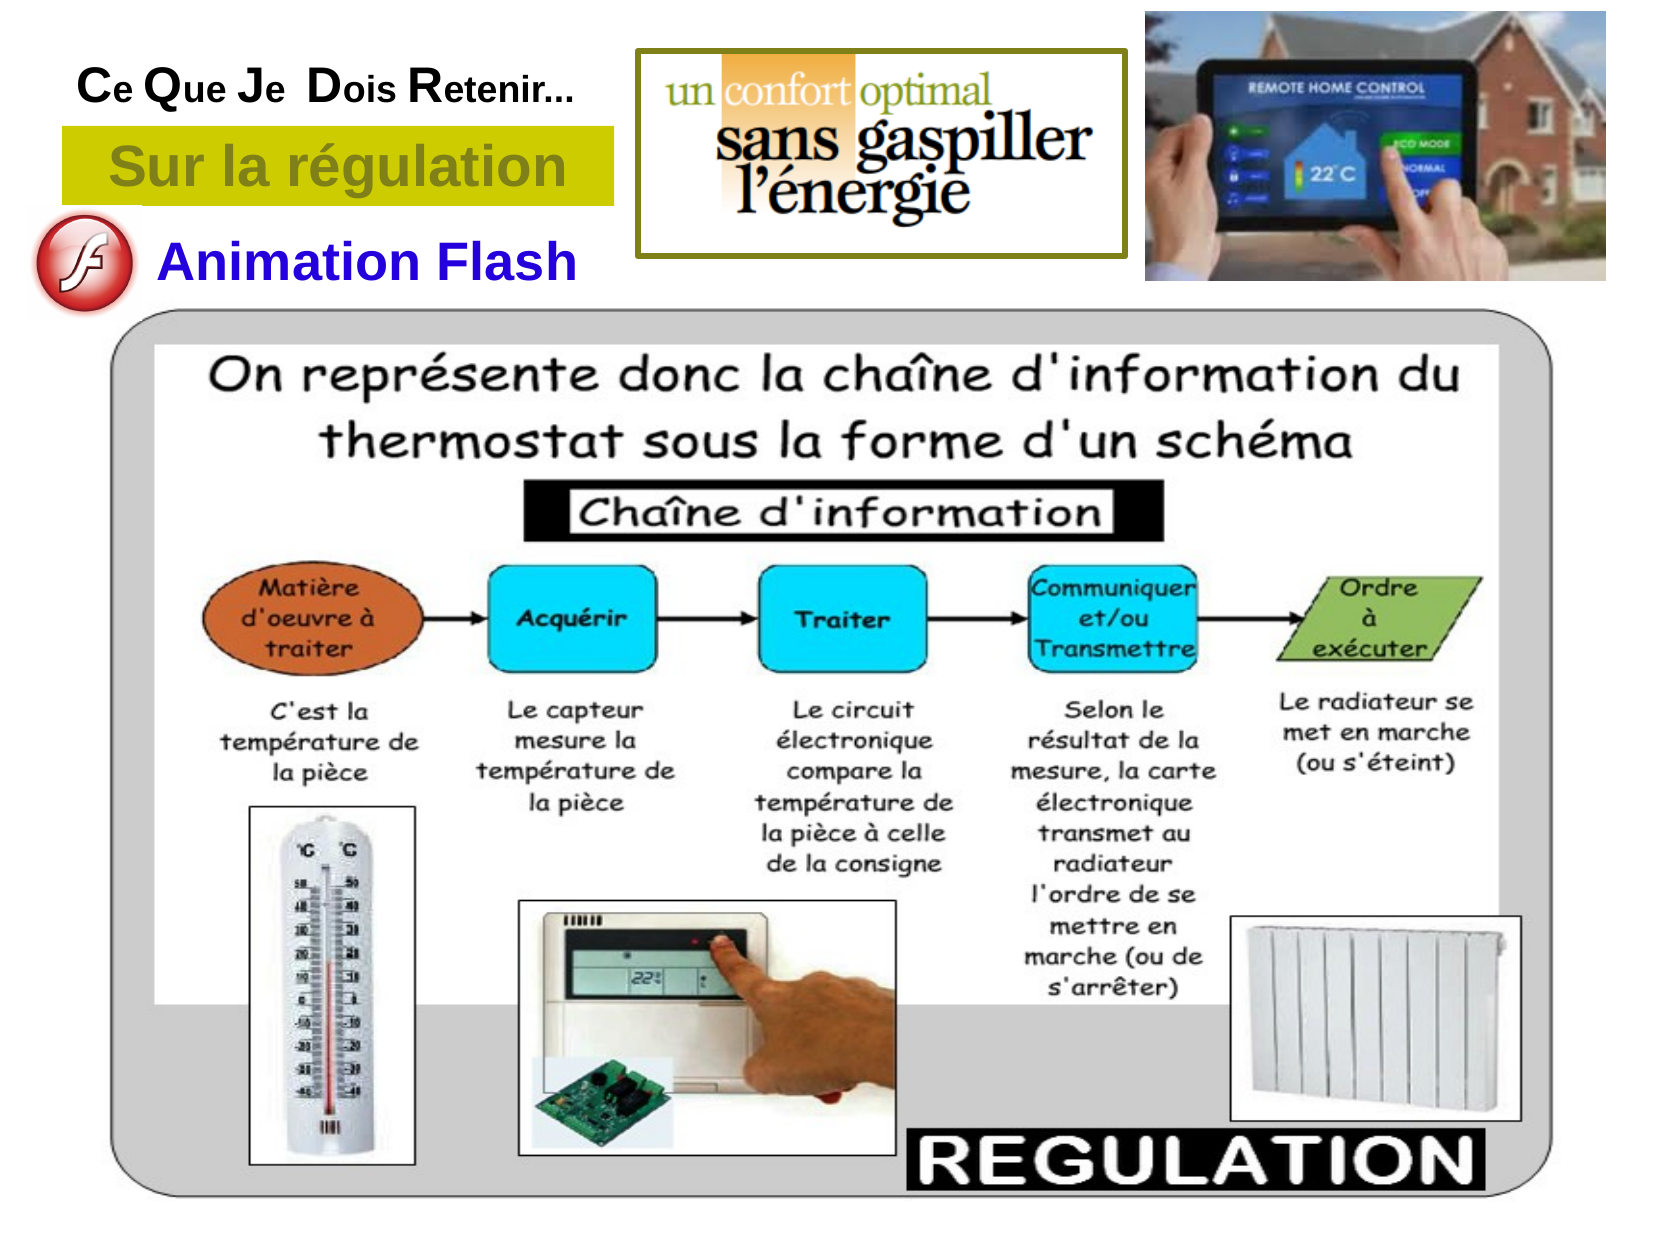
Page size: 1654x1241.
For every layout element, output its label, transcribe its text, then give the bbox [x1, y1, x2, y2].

picture [1145, 11, 1606, 281]
text_box Ce Que Je Dois Retenir... [62, 49, 635, 121]
text_box Sur la régulation [62, 125, 615, 206]
picture [27, 205, 1561, 1205]
picture [640, 54, 1123, 254]
text_box Animation Flash [141, 224, 603, 300]
